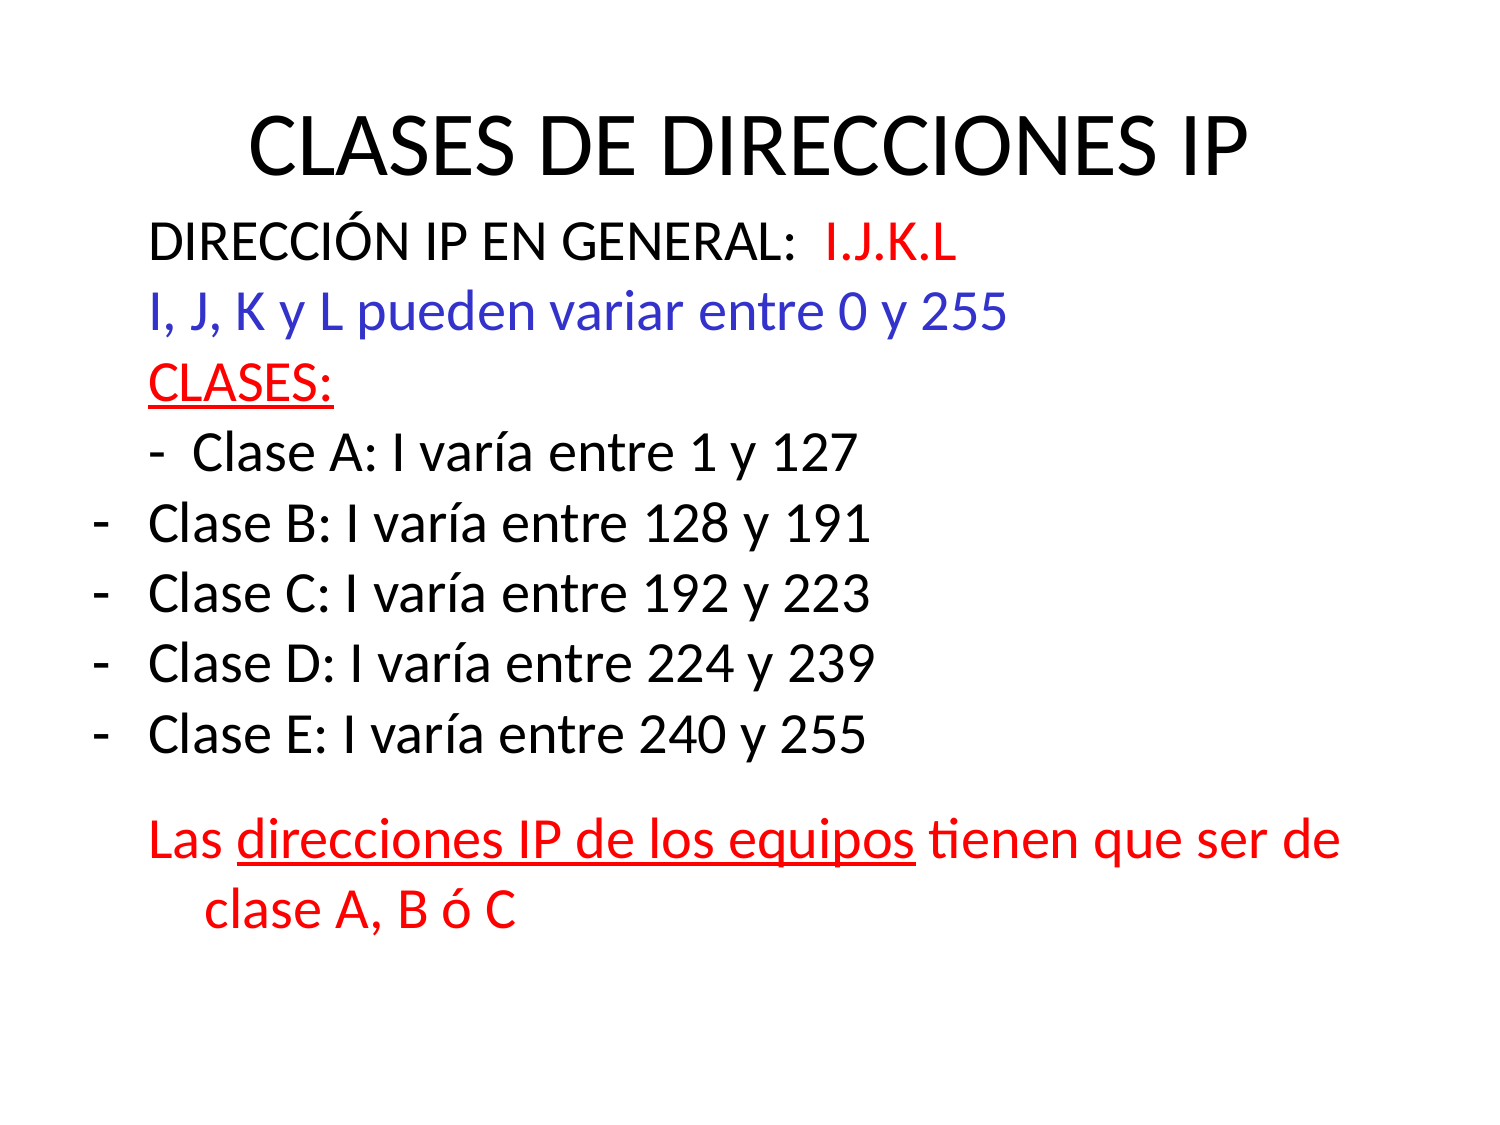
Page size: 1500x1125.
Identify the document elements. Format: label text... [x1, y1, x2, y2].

title CLASES DE DIRECCIONES IP [75, 45, 1426, 233]
list DIRECCIÓN IP EN GENERAL: I.J.K.L I, J, K y L pueden variar entre 0 y 255 CLASES: - Clase A: I varía entre 1 y 127 Clase B: I varía entre 128 y 191 Clase C: I varía entre 192 y 223 Clase D: I varía entre 224 y 239 Clase E: I varía entre 240 y 255 Las direcciones IP de los equipos tienen que ser de clase A, B ó C [76, 208, 1427, 951]
